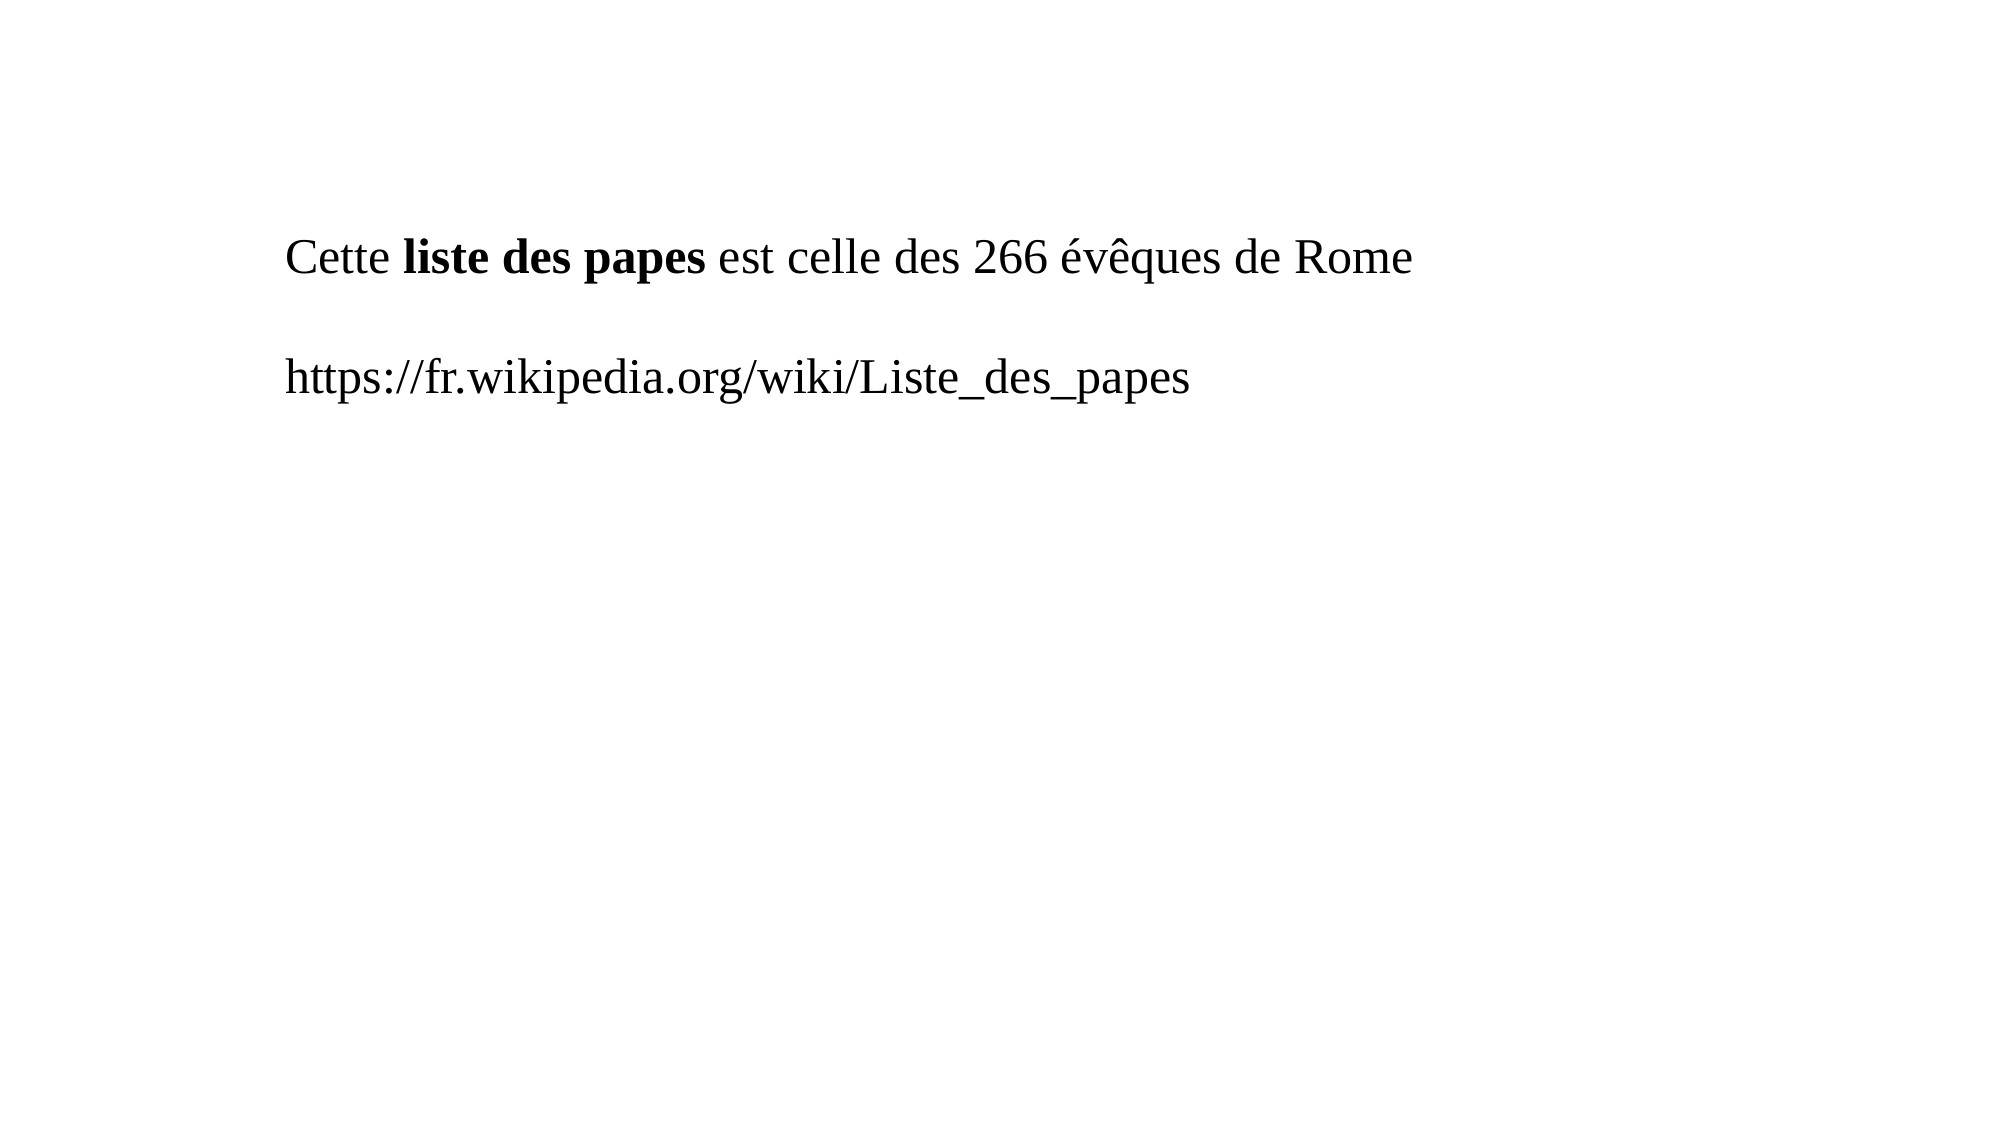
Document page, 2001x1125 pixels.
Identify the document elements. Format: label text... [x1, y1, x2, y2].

text_box Cette liste des papes est celle des 266 évêques de Rome https://fr.wikipedia.org/wiki/Liste_des_papes [270, 216, 1607, 474]
